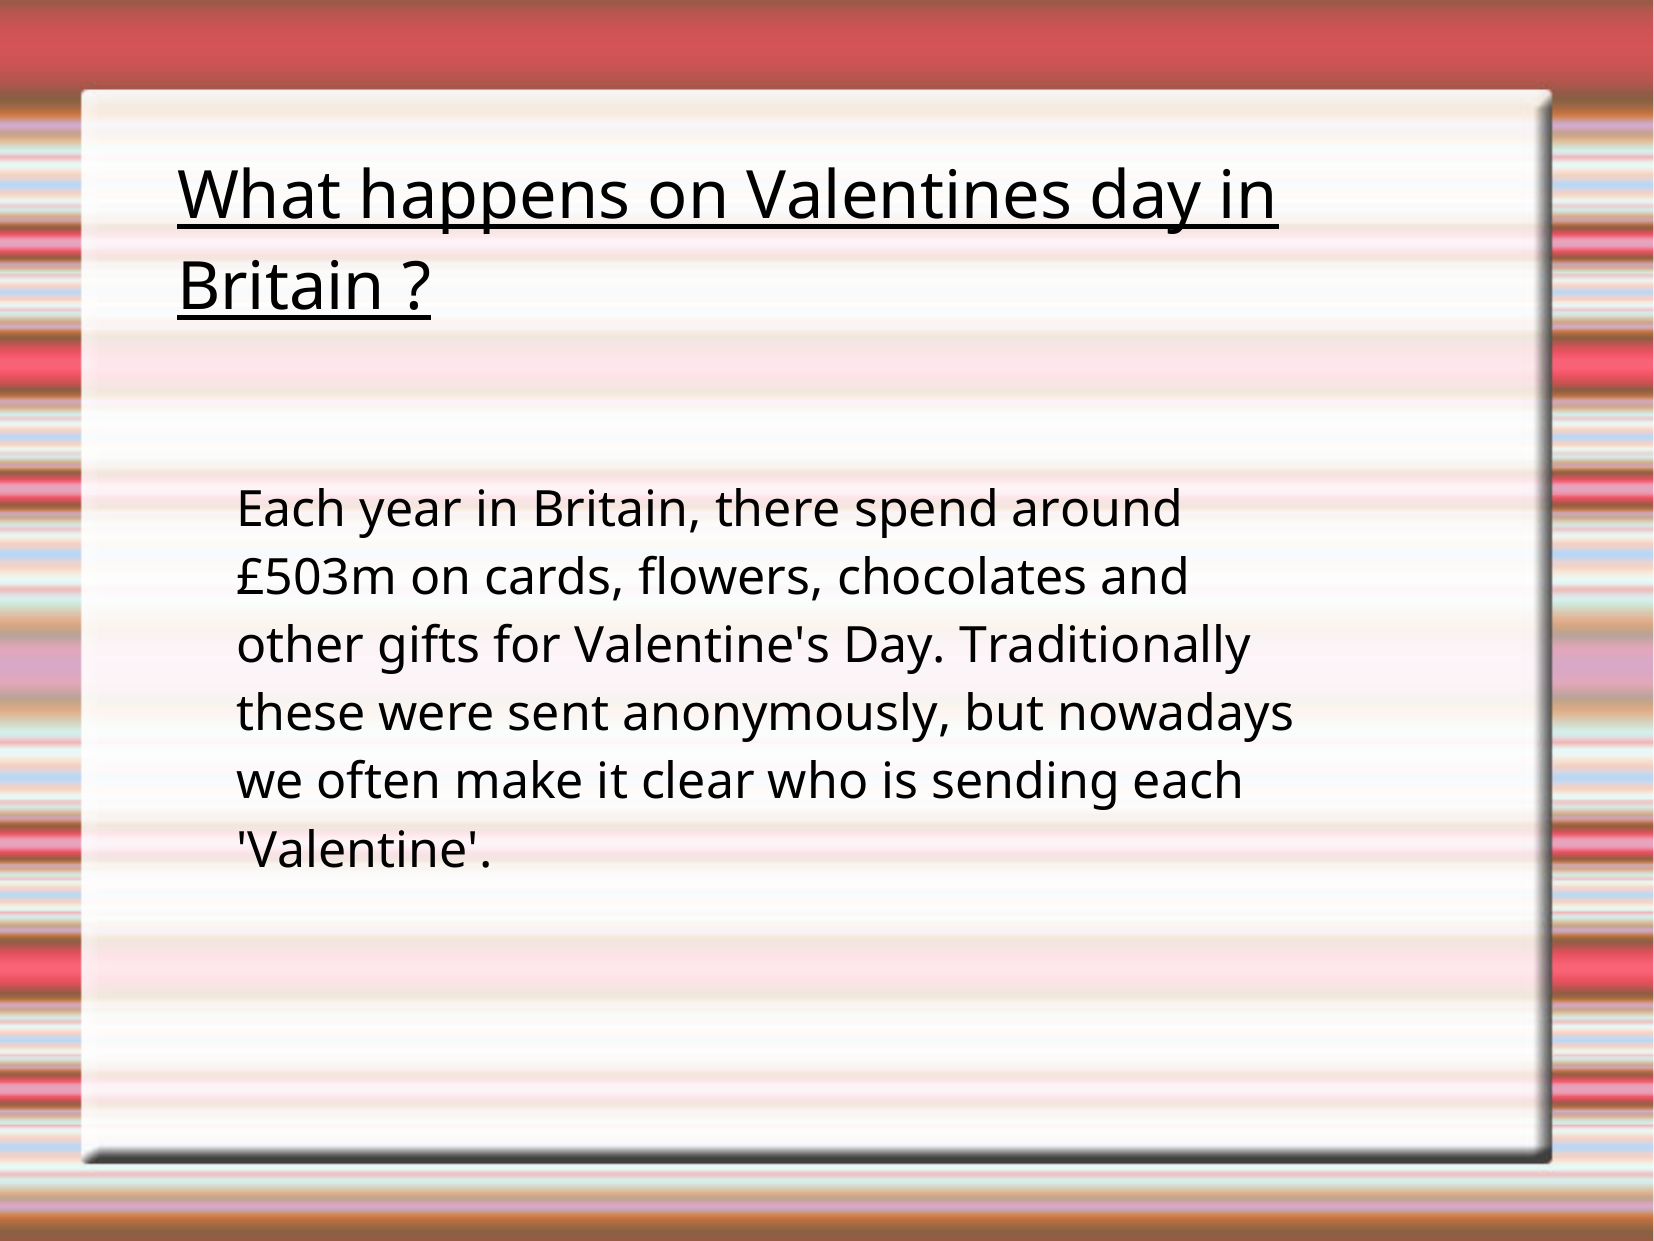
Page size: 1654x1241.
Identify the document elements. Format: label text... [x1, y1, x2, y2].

text_box What happens on Valentines day in Britain ? [177, 147, 1447, 316]
text_box Each year in Britain, there spend around £503m on cards, flowers, chocolates and other gifts for Valentine's Day. Traditionally these were sent anonymously, but nowadays we often make it clear who is sending each 'Valentine'. [236, 472, 1329, 860]
picture [0, 0, 1654, 1241]
